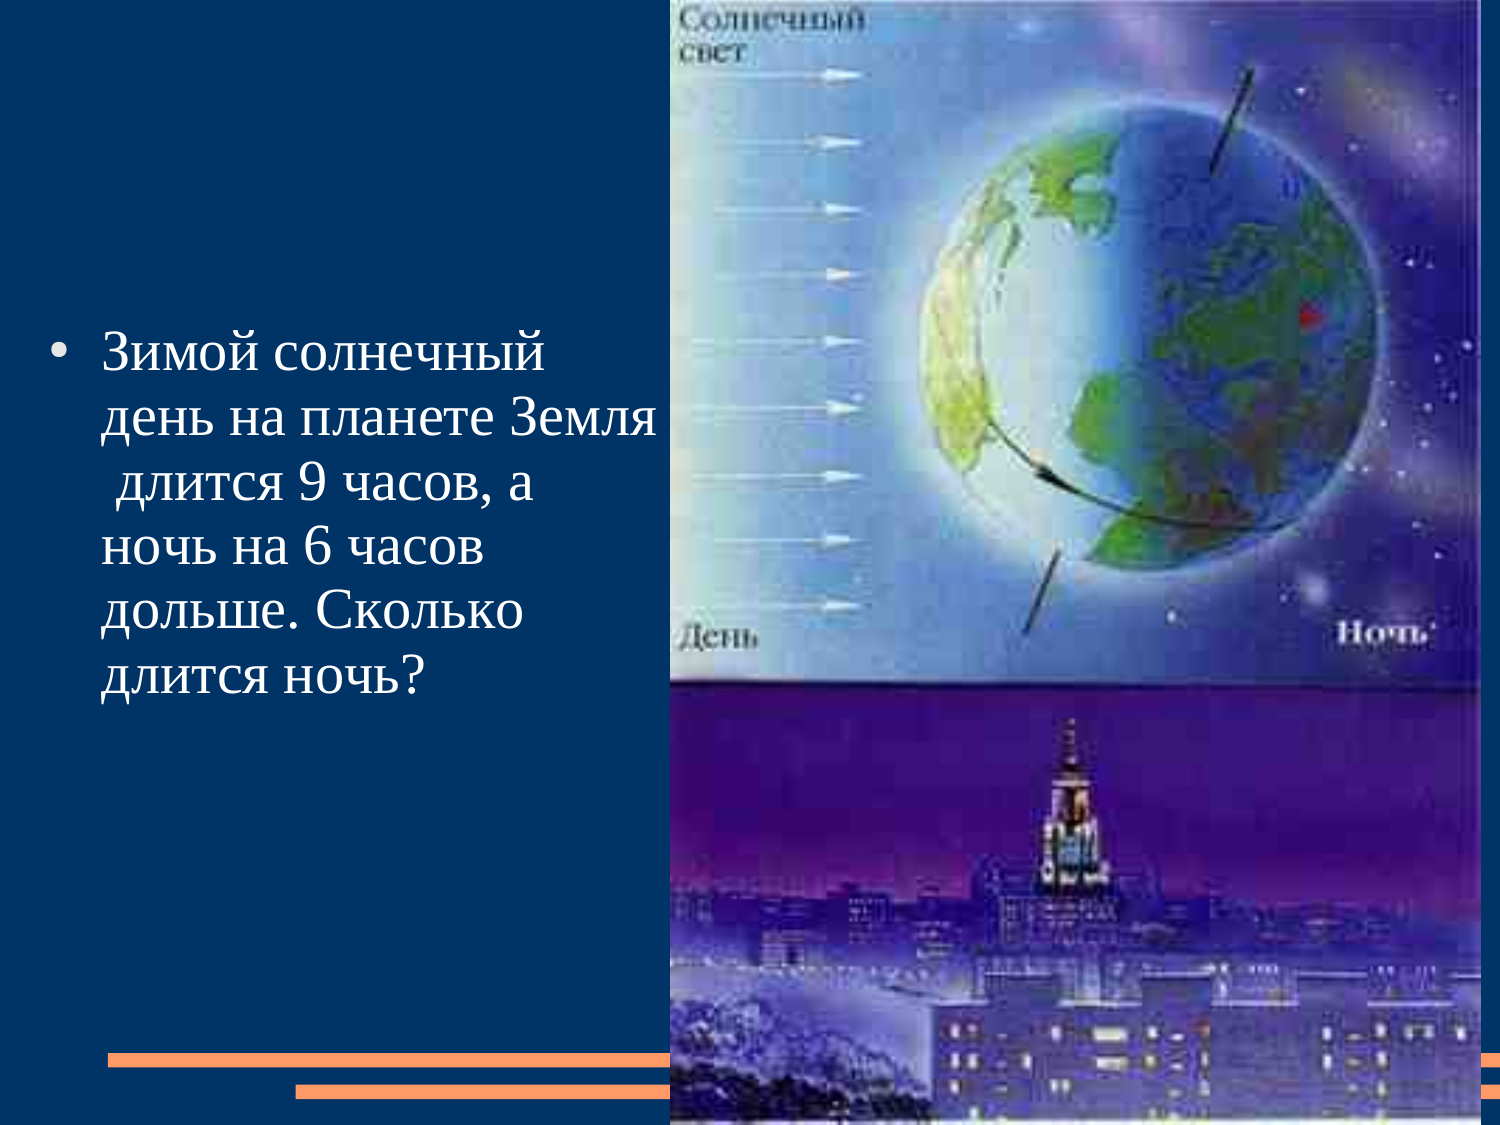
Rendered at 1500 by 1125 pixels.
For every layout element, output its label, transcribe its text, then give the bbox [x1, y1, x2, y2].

picture [670, 0, 1481, 1125]
list Зимой солнечный день на планете Земля длится 9 часов, а ночь на 6 часов дольше. Сколько длится ночь? [16, 311, 670, 987]
